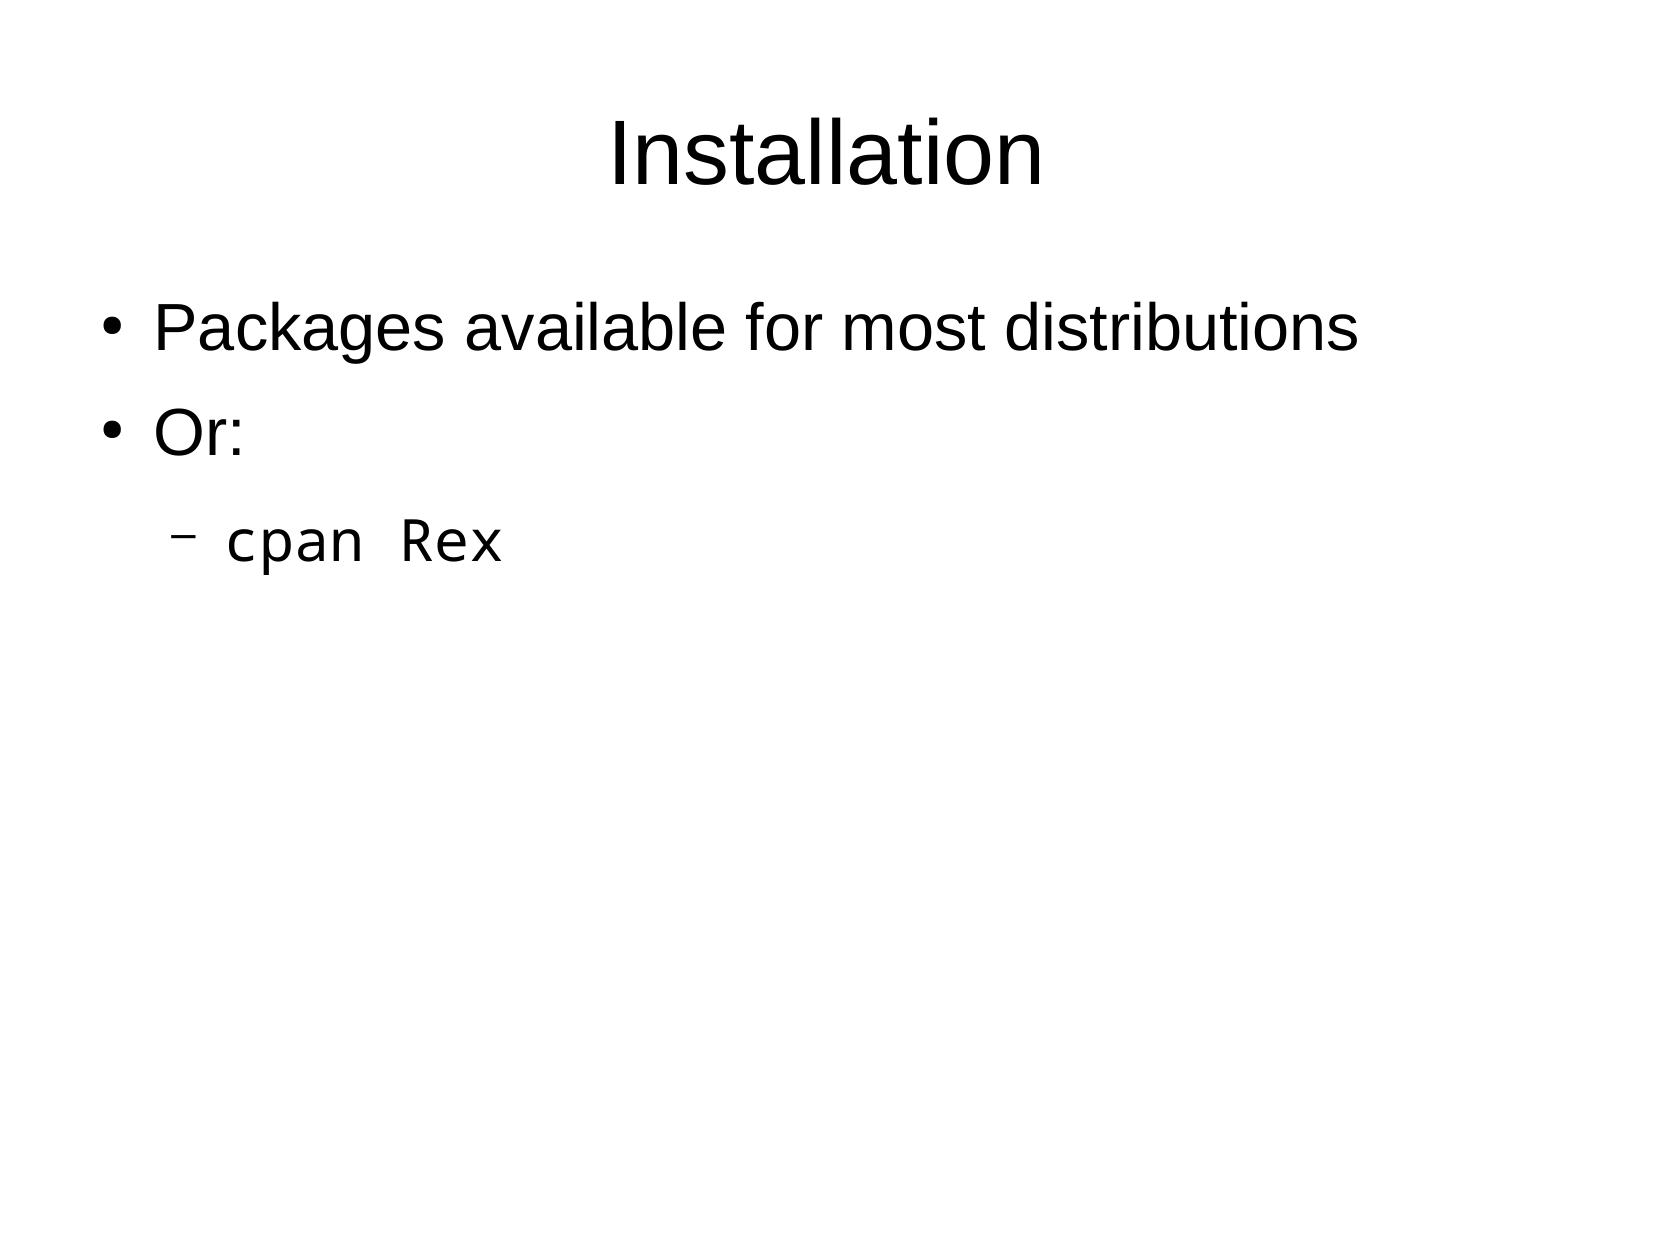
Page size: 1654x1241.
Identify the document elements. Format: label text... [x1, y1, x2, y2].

list Packages available for most distributions Or: cpan Rex [82, 290, 1571, 1010]
title Installation [82, 49, 1571, 257]
